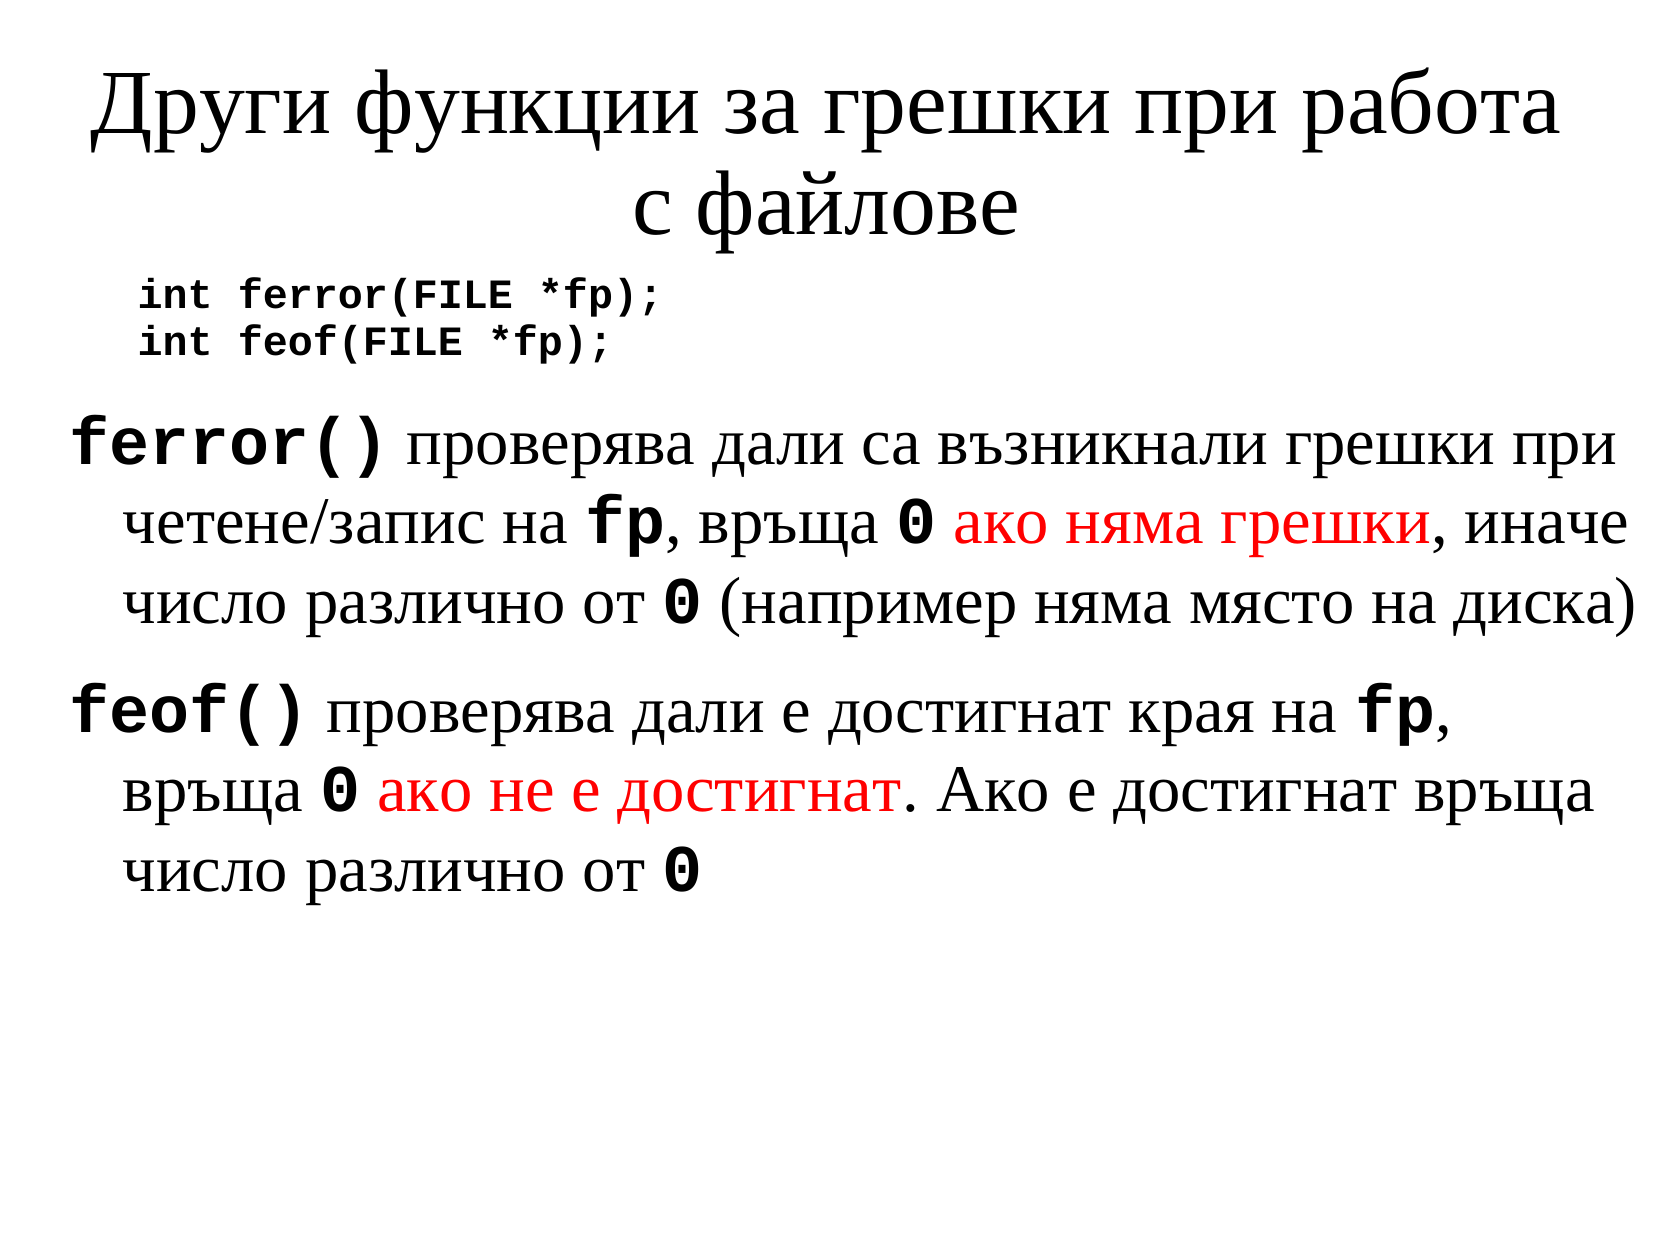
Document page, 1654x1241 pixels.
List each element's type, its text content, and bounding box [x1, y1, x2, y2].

text_box int ferror(FILE *fp); int feof(FILE *fp); [122, 265, 1335, 377]
list ferror() проверява дали са възникнали грешки при четене/запис на fp, връща 0 ако няма грешки, иначе число различно от 0 (например няма място на диска) feof() проверява дали е достигнат края на fp, връща 0 ако не е достигнат. Ако е достигнат връща число различно от 0 [52, 404, 1647, 1152]
title Други функции за грешки при работа с файлове [82, 49, 1571, 257]
